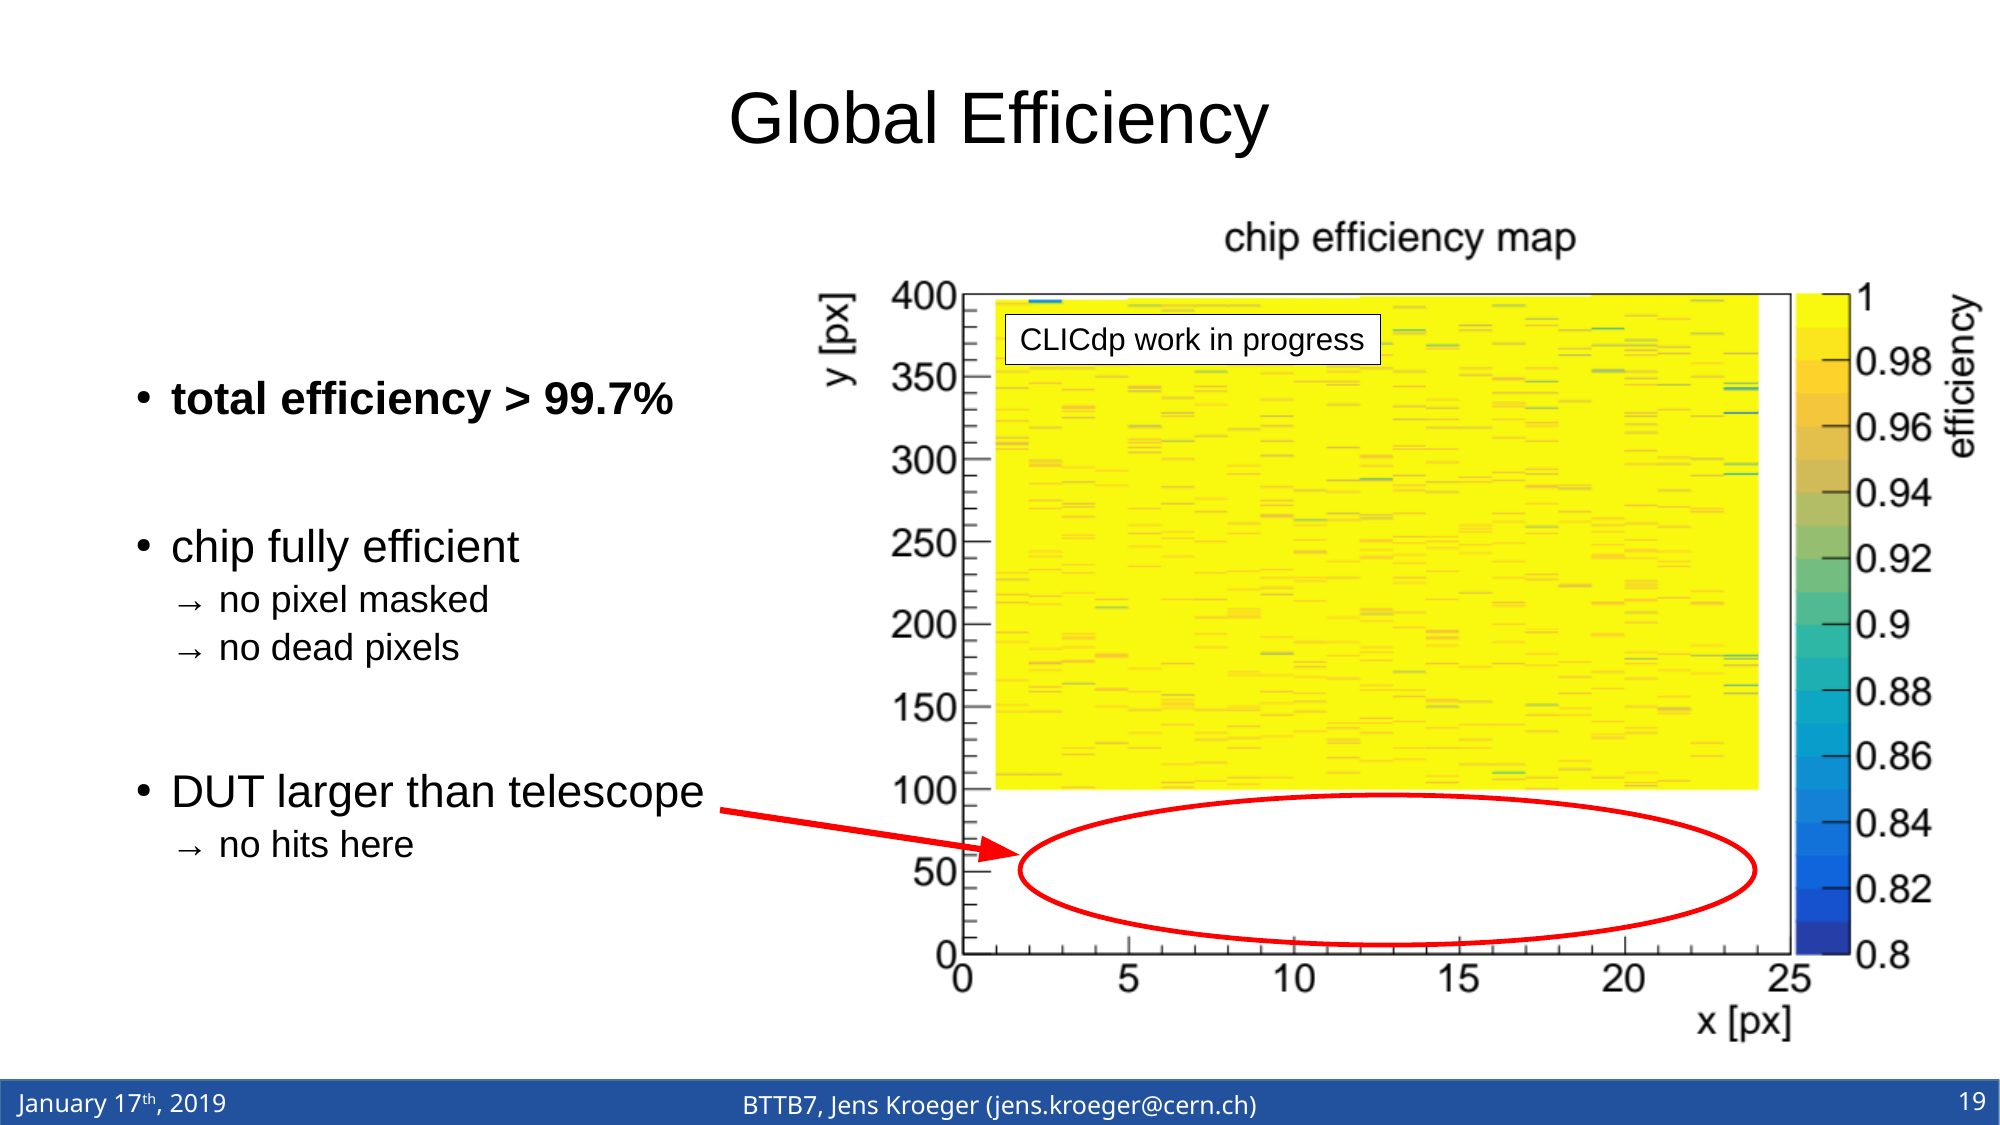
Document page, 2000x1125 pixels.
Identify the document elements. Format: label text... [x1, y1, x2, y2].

text_box CLICdp work in progress [1005, 314, 1381, 365]
title Global Efficiency [437, 53, 1563, 177]
text_box BTTB7, Jens Kroeger (jens.kroeger@cern.ch) [545, 1074, 1454, 1125]
text_box total efficiency > 99.7% chip fully efficient → no pixel masked → no dead pixels DUT larger than telescope → no hits here [120, 358, 975, 1125]
picture [810, 209, 1992, 1056]
